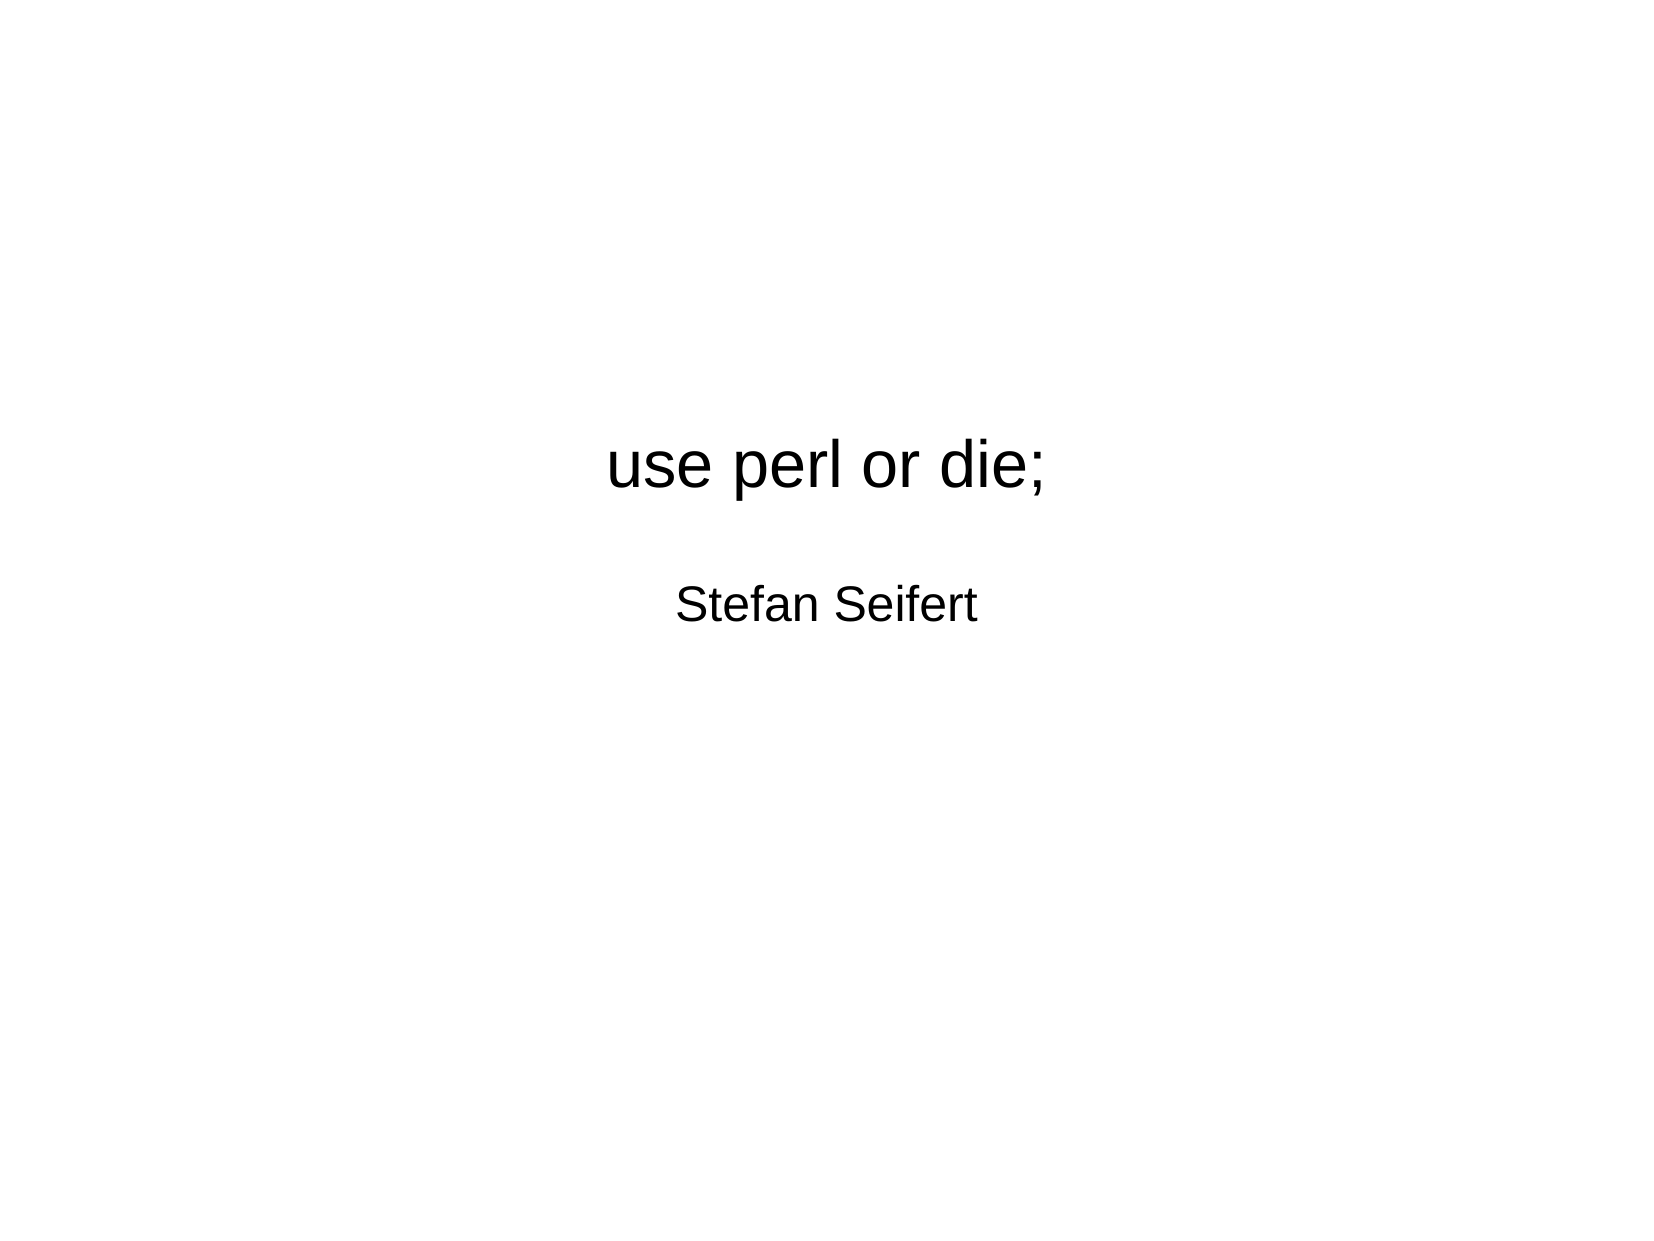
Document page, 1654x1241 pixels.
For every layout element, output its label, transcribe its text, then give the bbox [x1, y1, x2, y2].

subtitle use perl or die; Stefan Seifert [82, 49, 1571, 1010]
